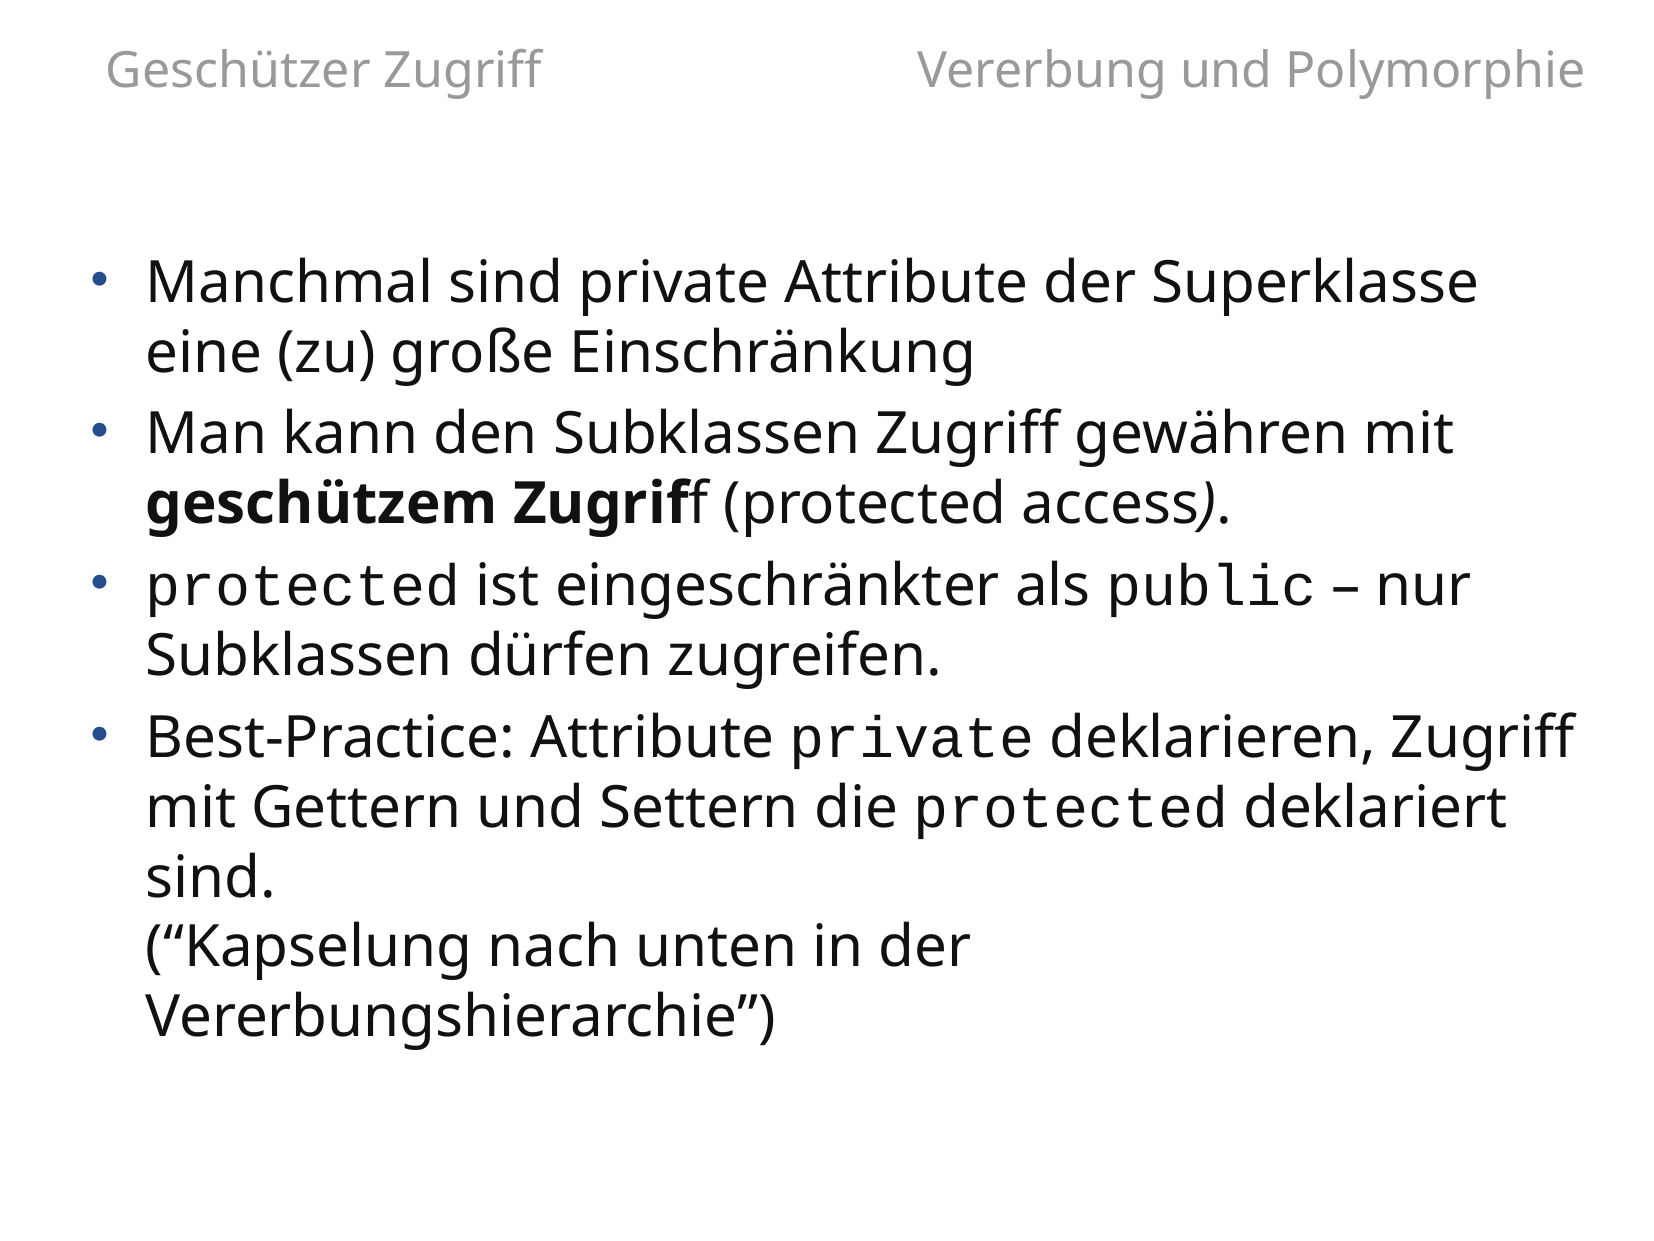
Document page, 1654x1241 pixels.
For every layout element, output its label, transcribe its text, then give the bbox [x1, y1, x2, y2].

text_box Geschützer Zugriff Vererbung und Polymorphie [59, 29, 1625, 119]
list Manchmal sind private Attribute der Superklasse eine (zu) große Einschränkung Man kann den Subklassen Zugriff gewähren mit geschützem Zugriff (protected access). protected ist eingeschränkter als public – nur Subklassen dürfen zugreifen. Best-Practice: Attribute private deklarieren, Zugriff mit Gettern und Settern die protected deklariert sind. (“Kapselung nach unten in der Vererbungshierarchie”) [74, 236, 1595, 1123]
